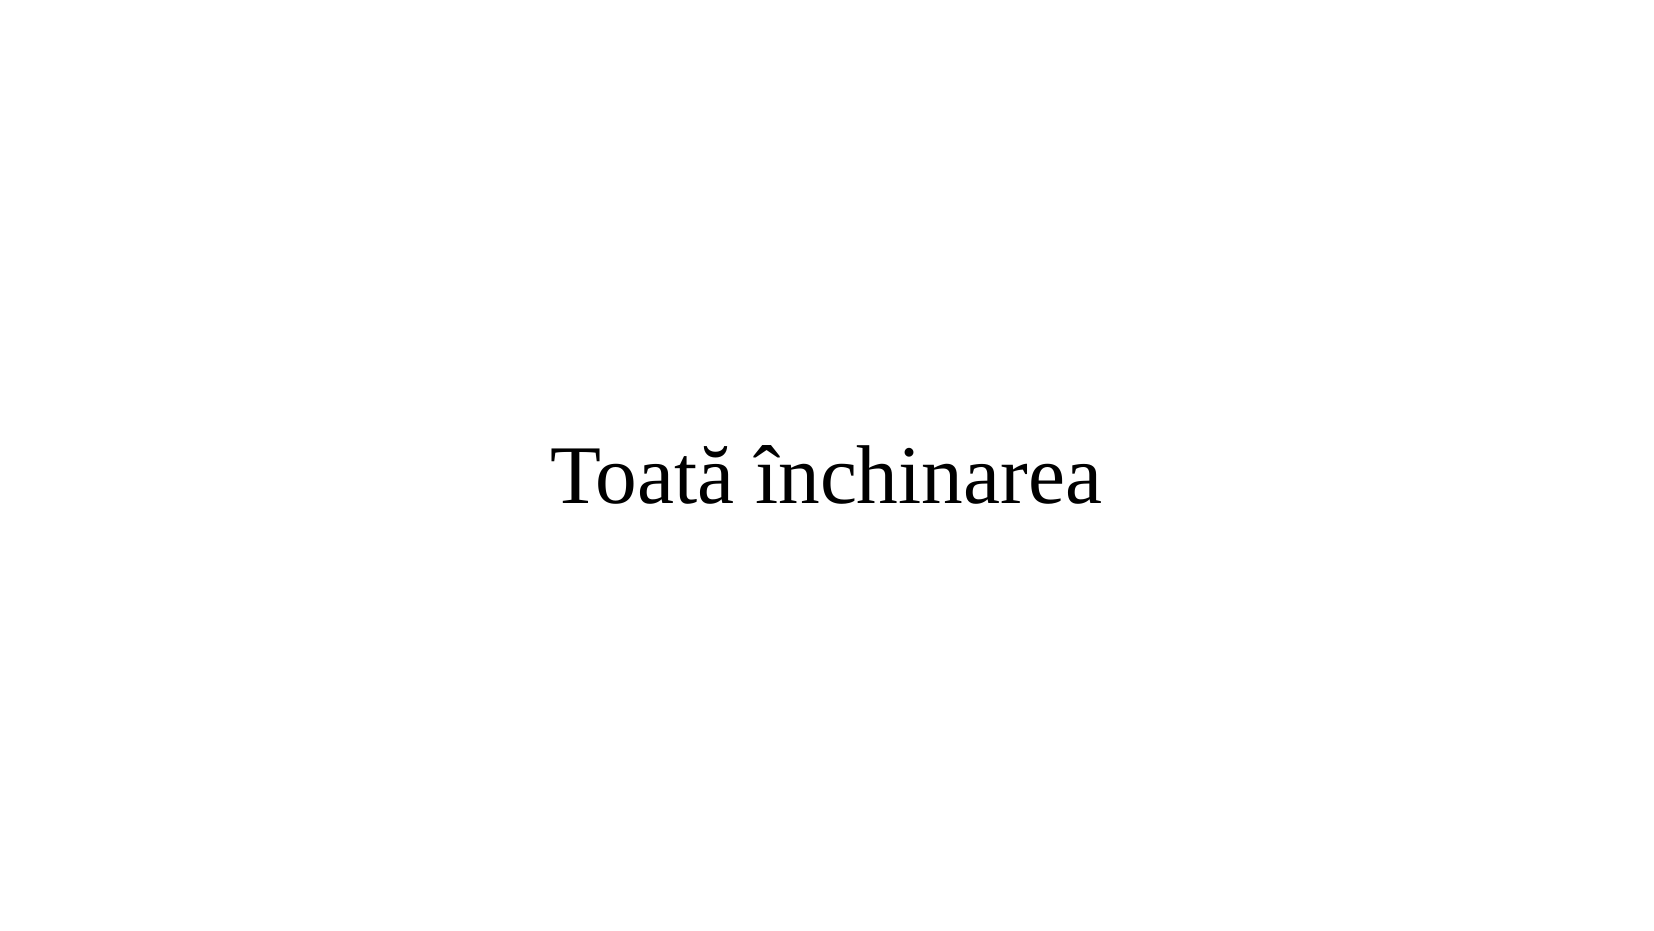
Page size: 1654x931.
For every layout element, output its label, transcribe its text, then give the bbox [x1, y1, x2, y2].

title Toată închinarea [165, 420, 1489, 521]
